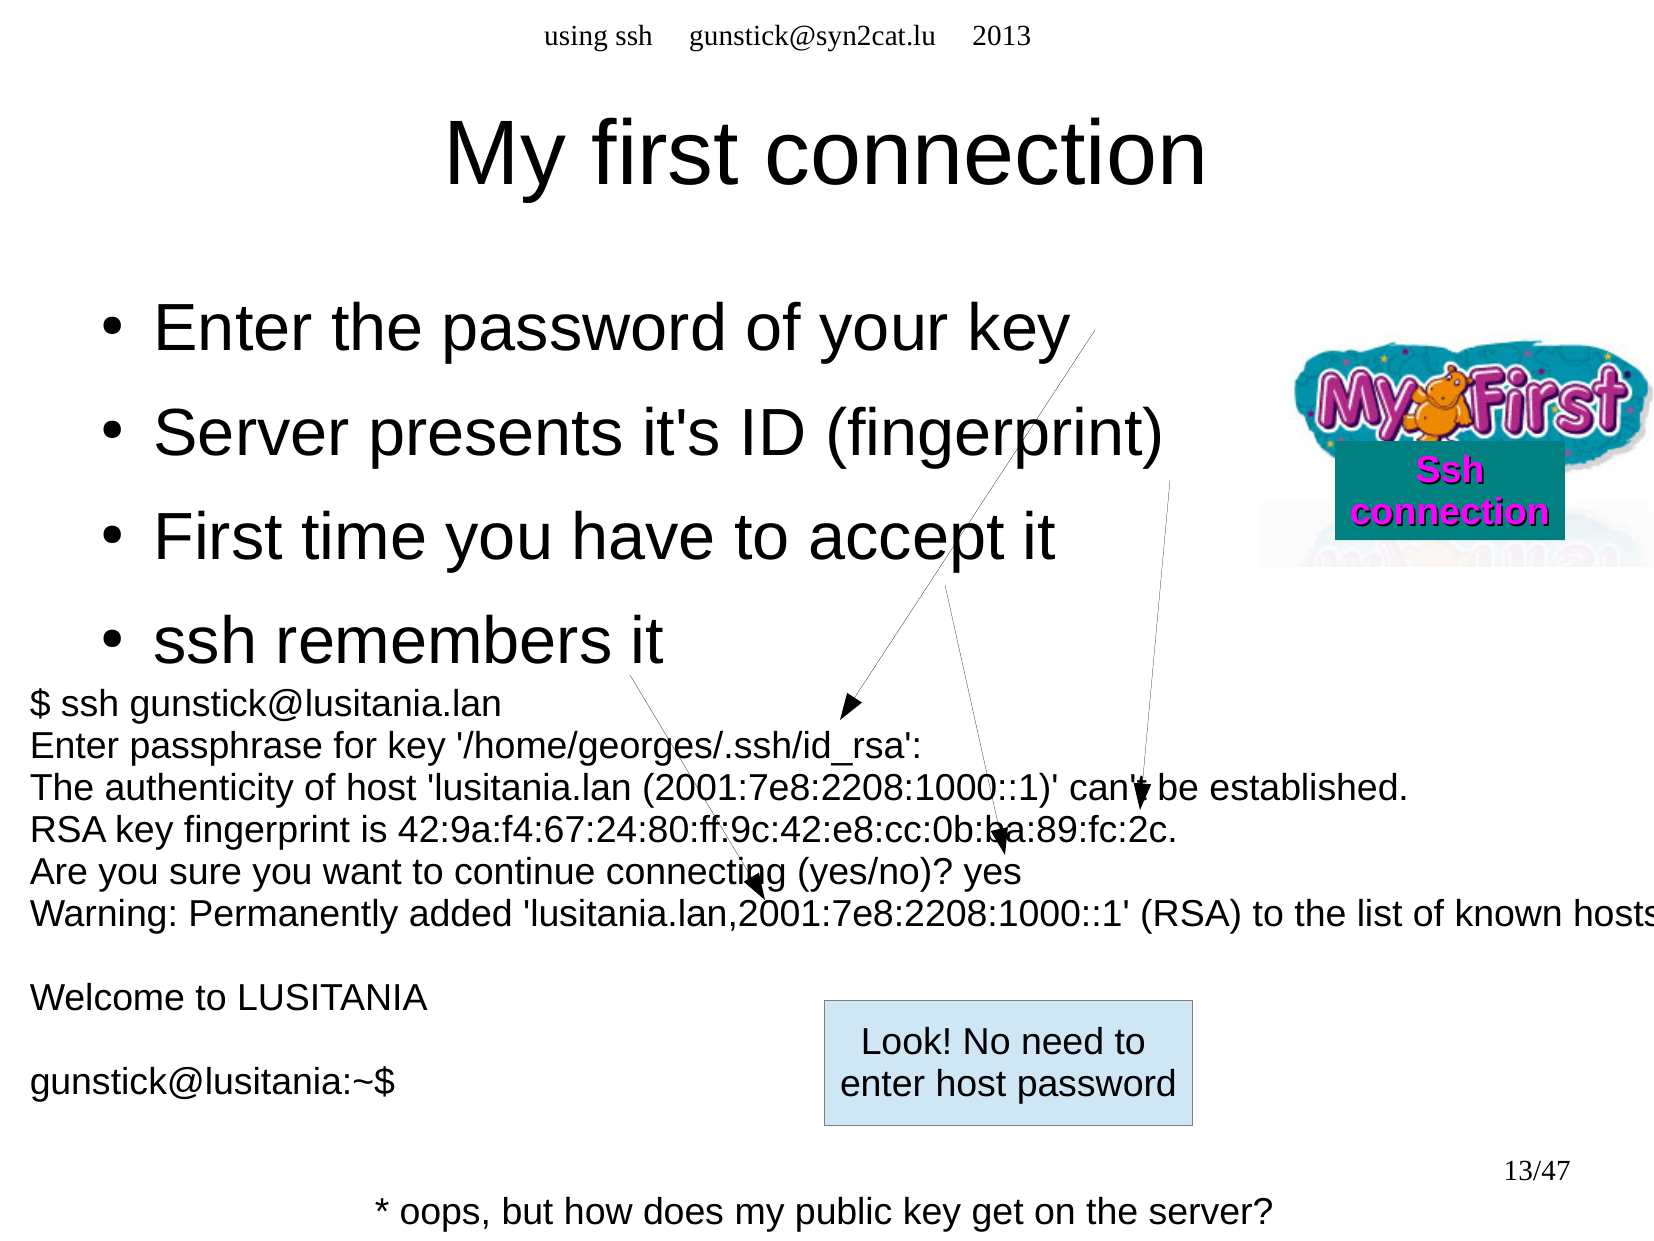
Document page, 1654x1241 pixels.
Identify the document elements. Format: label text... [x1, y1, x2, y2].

text_box Look! No need to enter host password [824, 1000, 1193, 1126]
text_box * oops, but how does my public key get on the server? [360, 1183, 1289, 1241]
text_box Ssh connection [1335, 441, 1565, 541]
list Enter the password of your key Server presents it's ID (fingerprint) First time you have to accept it ssh remembers it [82, 290, 1538, 675]
text_box $ ssh gunstick@lusitania.lan Enter passphrase for key '/home/georges/.ssh/id_rsa': The authenticity of host 'lusitania.lan (2001:7e8:2208:1000::1)' can't be established. RSA key fingerprint is 42:9a:f4:67:24:80:ff:9c:42:e8:cc:0b:ba:89:fc:2c. Are you sure you want to continue connecting (yes/no)? yes Warning: Permanently added 'lusitania.lan,2001:7e8:2208:1000::1' (RSA) to the list of known hosts. Welcome to LUSITANIA gunstick@lusitania:~$ [15, 675, 1654, 1110]
title My first connection [82, 49, 1571, 257]
picture [1538, 300, 1654, 567]
